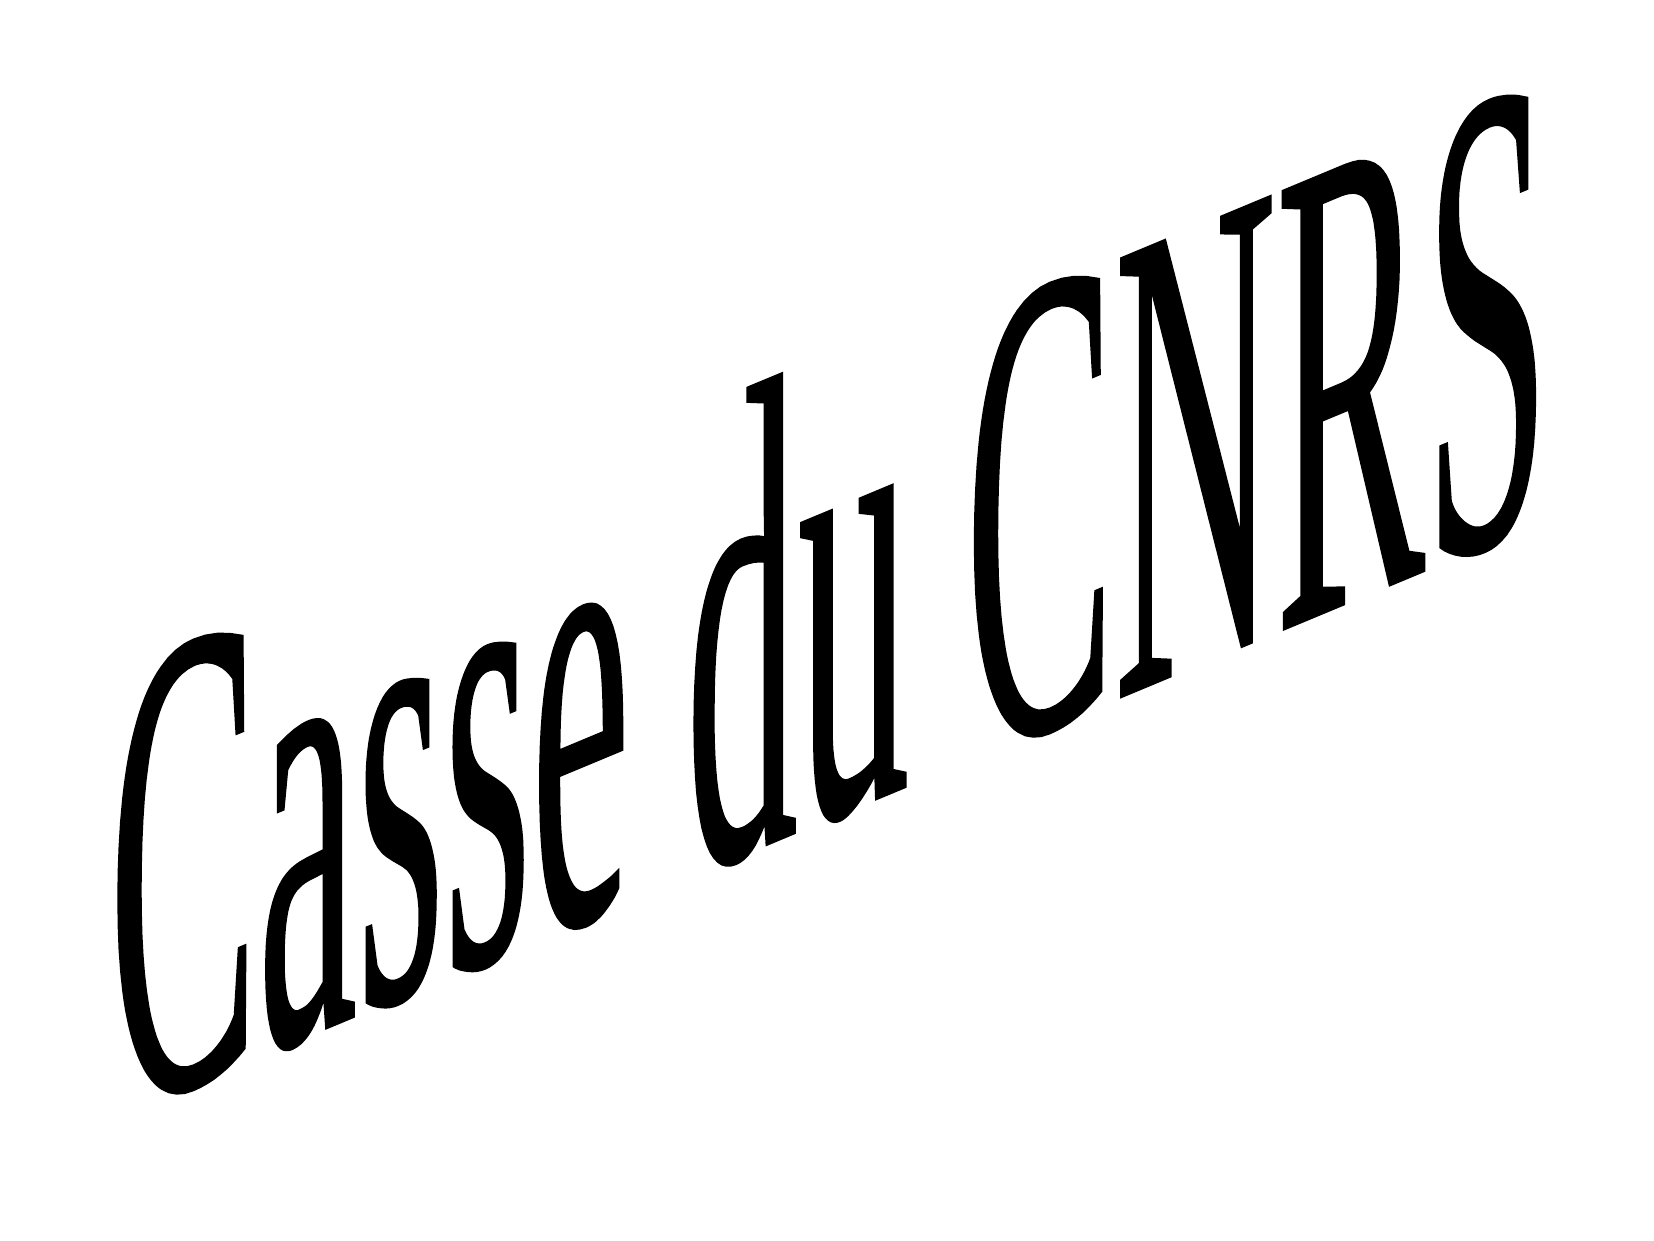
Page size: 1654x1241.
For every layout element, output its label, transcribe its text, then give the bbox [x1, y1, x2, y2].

text_box Casse du CNRS [1120, 195, 1271, 698]
text_box Casse du CNRS [974, 276, 1103, 737]
text_box Casse du CNRS [118, 633, 246, 1094]
text_box Casse du CNRS [366, 678, 437, 1008]
text_box Casse du CNRS [1439, 95, 1536, 557]
text_box Casse du CNRS [1282, 160, 1425, 630]
text_box Casse du CNRS [694, 372, 796, 866]
text_box Casse du CNRS [453, 642, 523, 972]
text_box Casse du CNRS [265, 718, 355, 1051]
text_box Casse du CNRS [539, 603, 623, 930]
text_box Casse du CNRS [800, 484, 906, 823]
